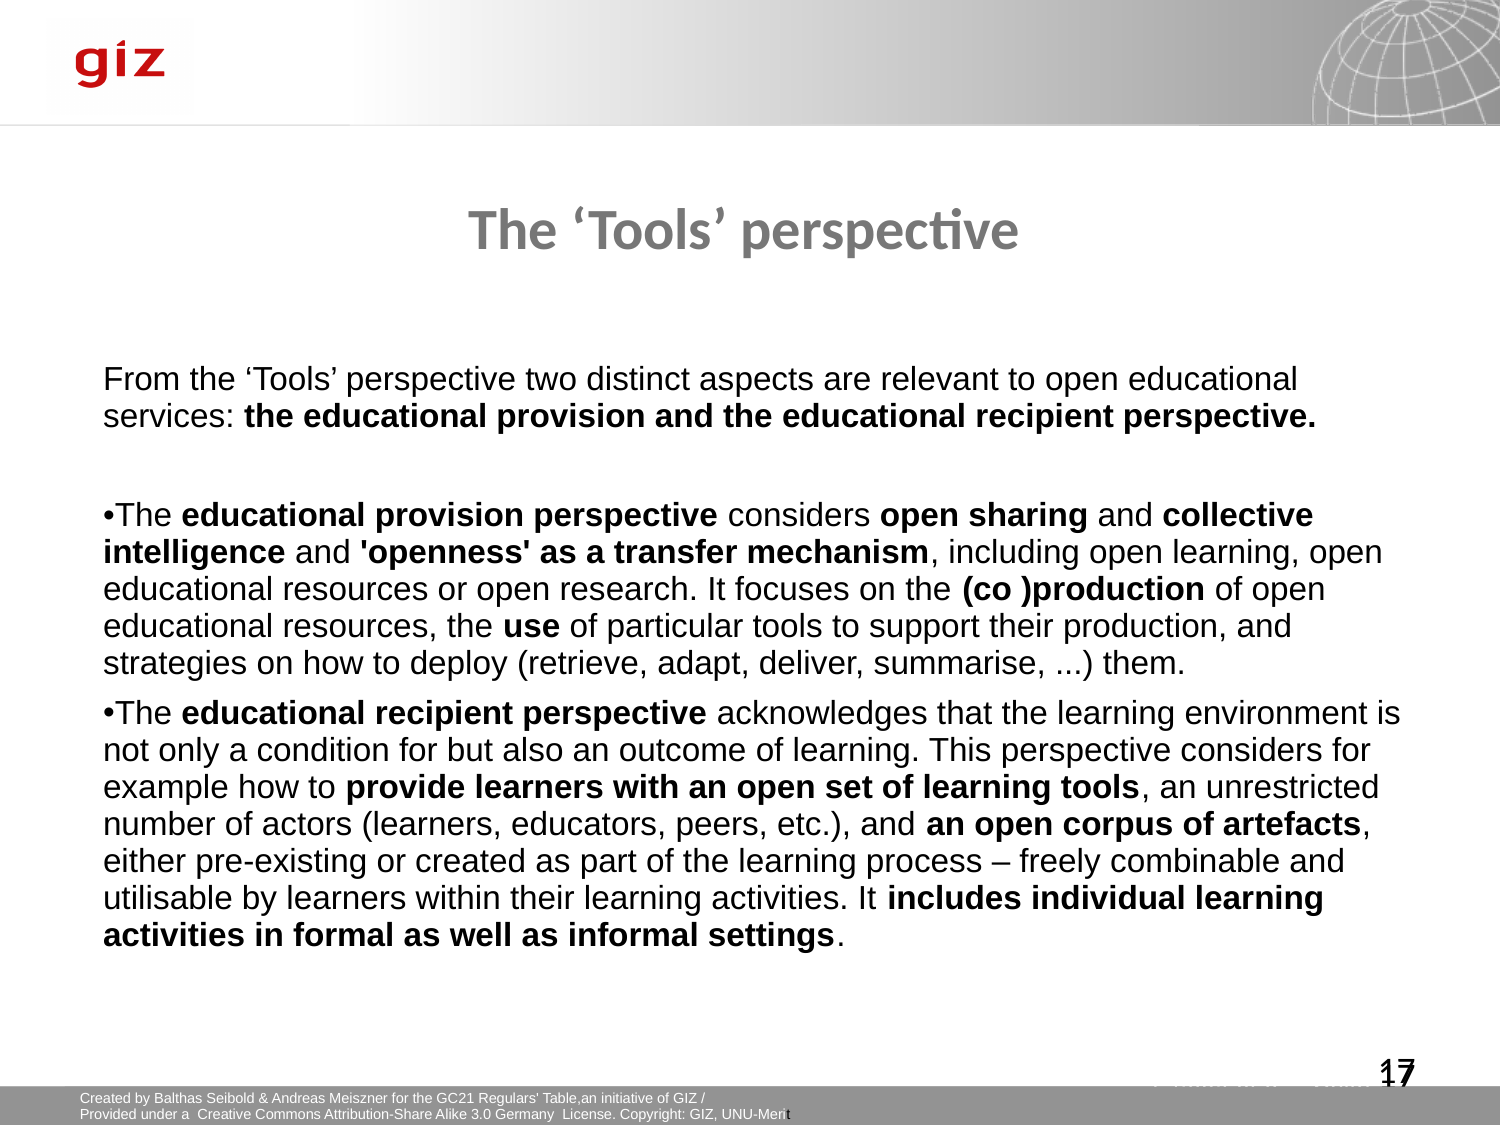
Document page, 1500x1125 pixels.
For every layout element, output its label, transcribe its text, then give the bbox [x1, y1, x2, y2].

text_box From the ‘Tools’ perspective two distinct aspects are relevant to open educational services: the educational provision and the educational recipient perspective. The educational provision perspective considers open sharing and collective intelligence and 'openness' as a transfer mechanism, including open learning, open educational resources or open research. It focuses on the (co )production of open educational resources, the use of particular tools to support their production, and strategies on how to deploy (retrieve, adapt, deliver, summarise, ...) them. The educational recipient perspective acknowledges that the learning environment is not only a condition for but also an outcome of learning. This perspective considers for example how to provide learners with an open set of learning tools, an unrestricted number of actors (learners, educators, peers, etc.), and an open corpus of artefacts, either pre-existing or created as part of the learning process – freely combinable and utilisable by learners within their learning activities. It includes individual learning activities in formal as well as informal settings. [88, 352, 1436, 962]
text_box The ‘Tools’ perspective [53, 195, 1436, 303]
